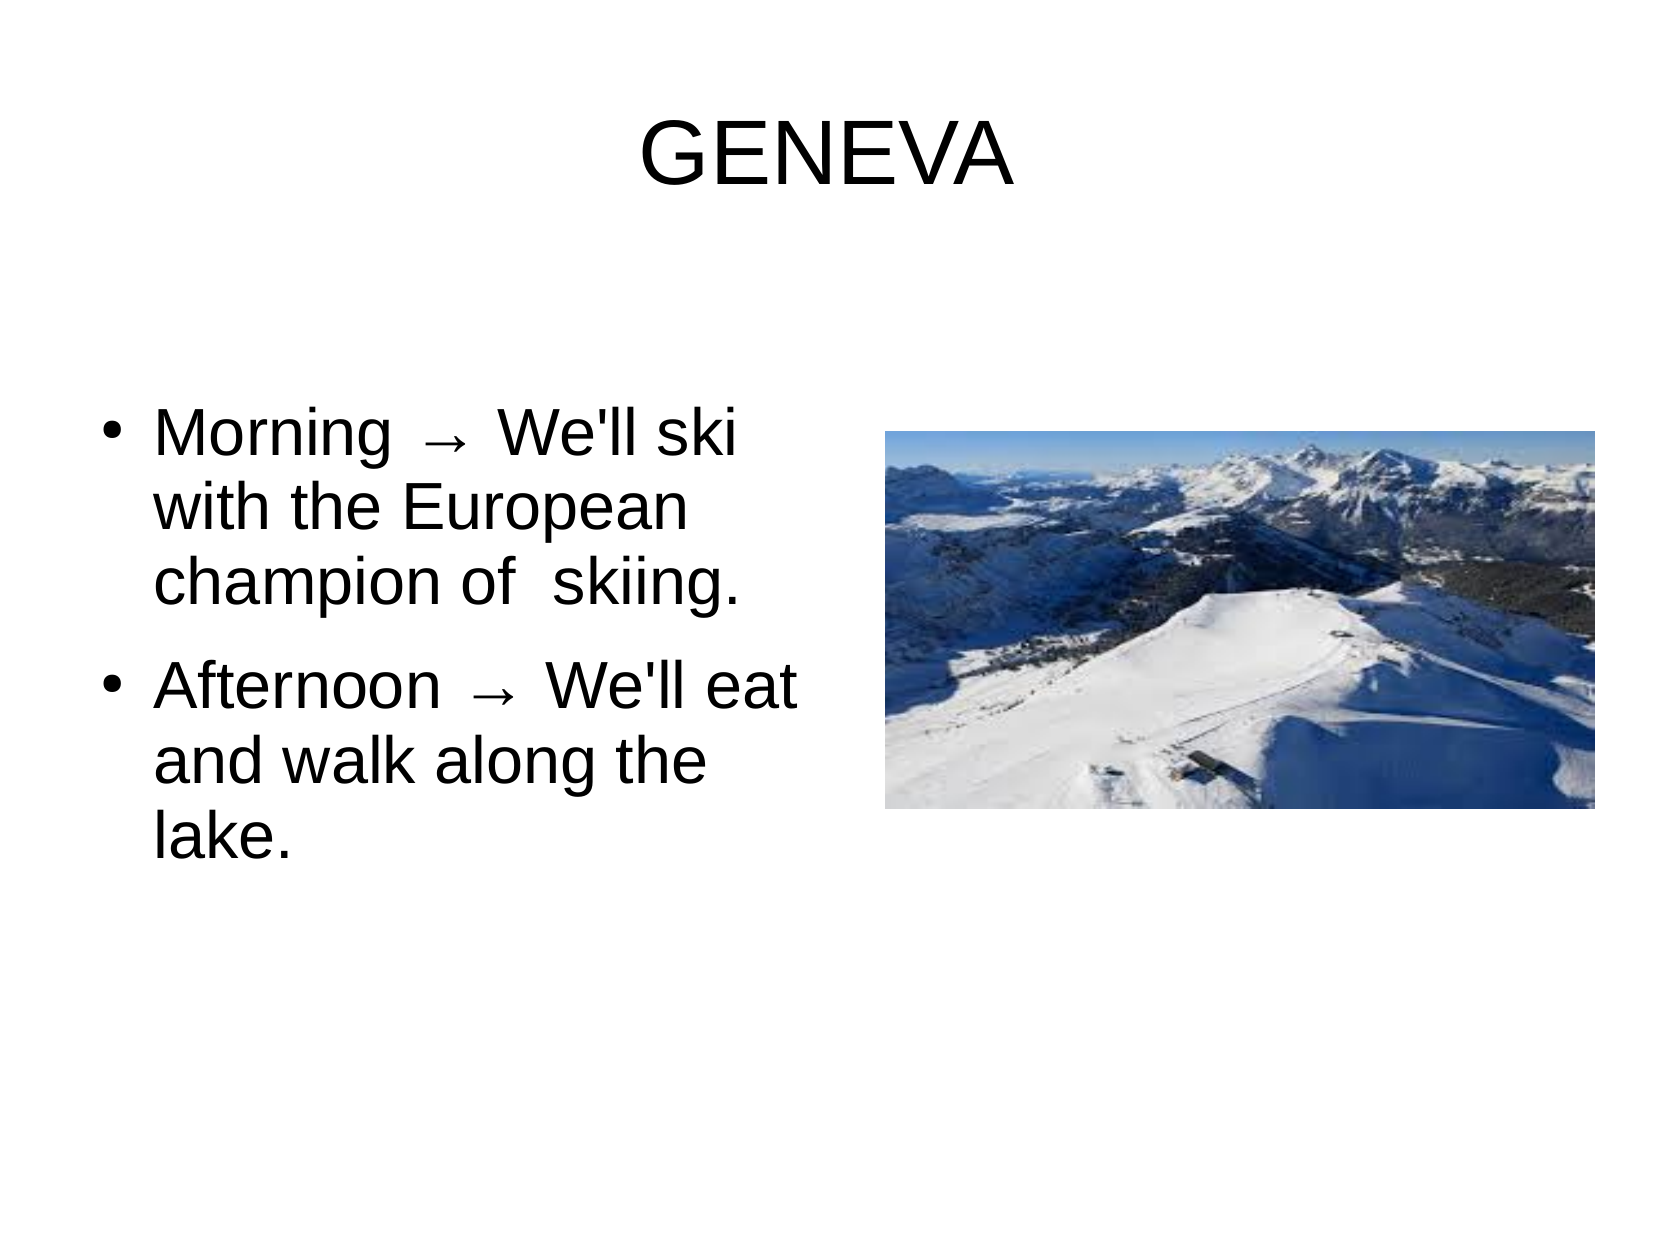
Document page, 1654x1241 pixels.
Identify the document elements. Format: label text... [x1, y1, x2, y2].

list Morning → We'll ski with the European champion of skiing. Afternoon → We'll eat and walk along the lake. [82, 290, 809, 1109]
list [845, 290, 1572, 1094]
picture [1572, 431, 1595, 810]
title GENEVA [82, 49, 1571, 257]
